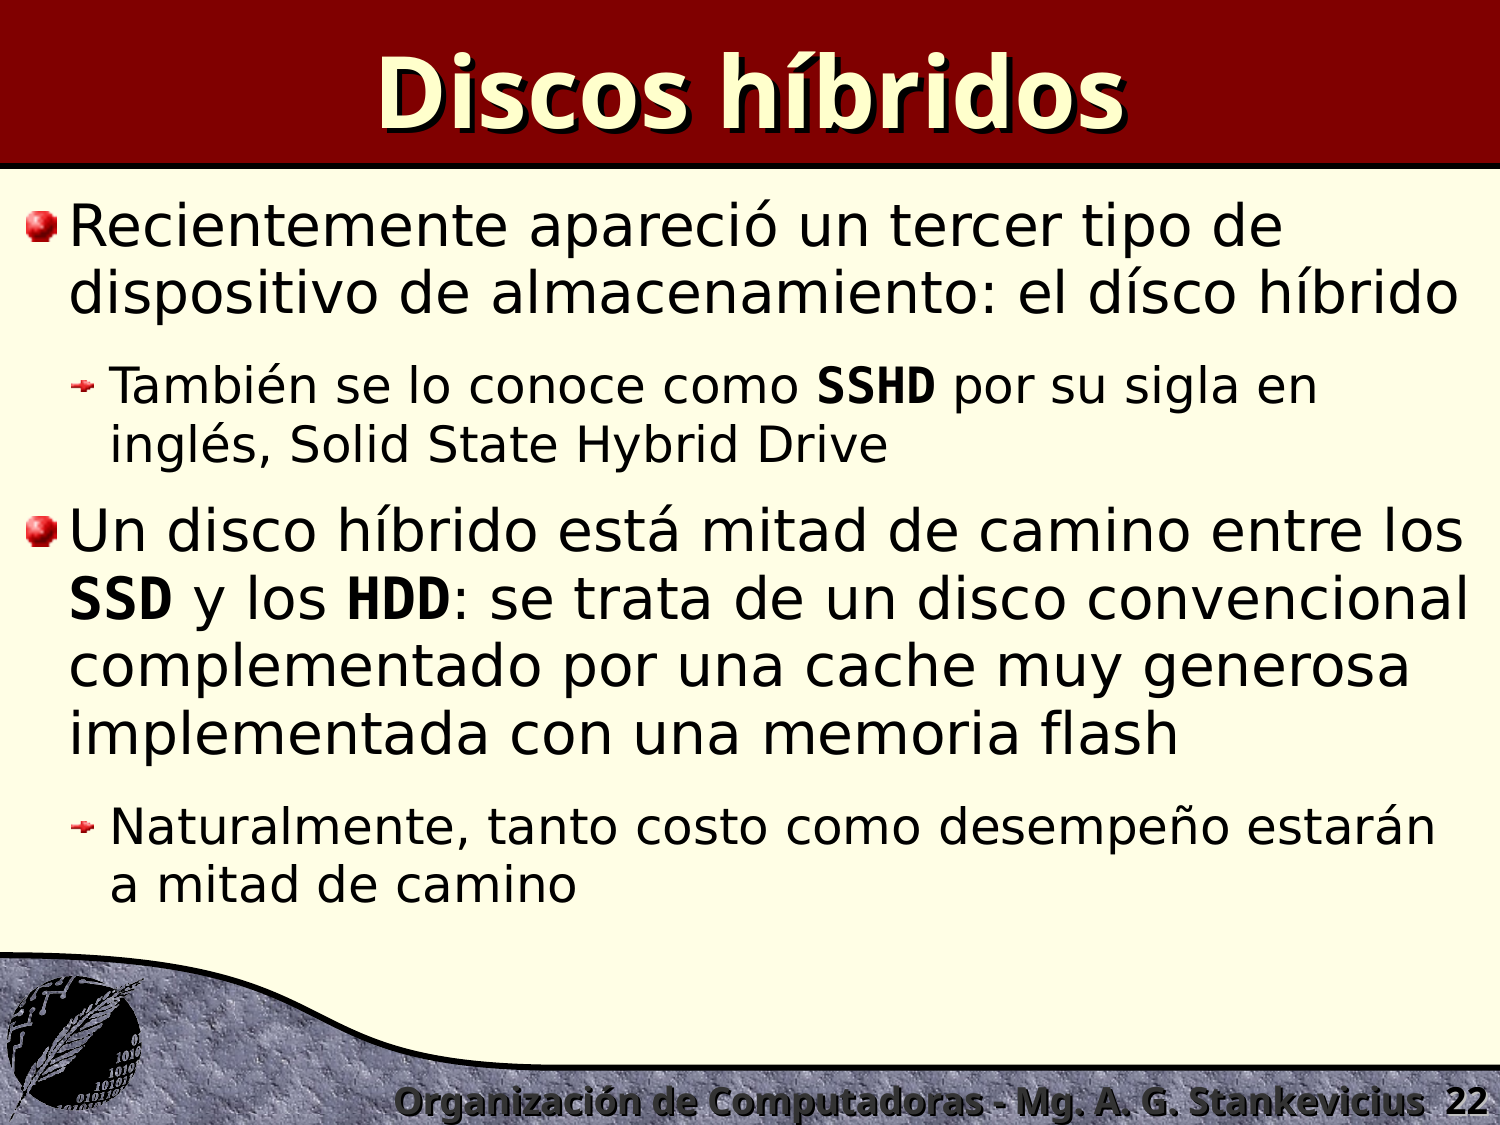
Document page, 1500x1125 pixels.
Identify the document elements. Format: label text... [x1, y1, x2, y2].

title Discos híbridos [15, 5, 1485, 160]
picture [448, 1100, 455, 1110]
picture [1058, 1100, 1065, 1110]
list Recientemente apareció un tercer tipo de dispositivo de almacenamiento: el dísco híbrido También se lo conoce como SSHD por su sigla en inglés, Solid State Hybrid Drive Un disco híbrido está mitad de camino entre los SSD y los HDD: se trata de un disco convencional complementado por una cache muy generosa implementada con una memoria flash Naturalmente, tanto costo como desempeño estarán a mitad de camino [11, 192, 1486, 915]
picture [802, 1100, 806, 1110]
picture [0, 959, 1500, 1125]
